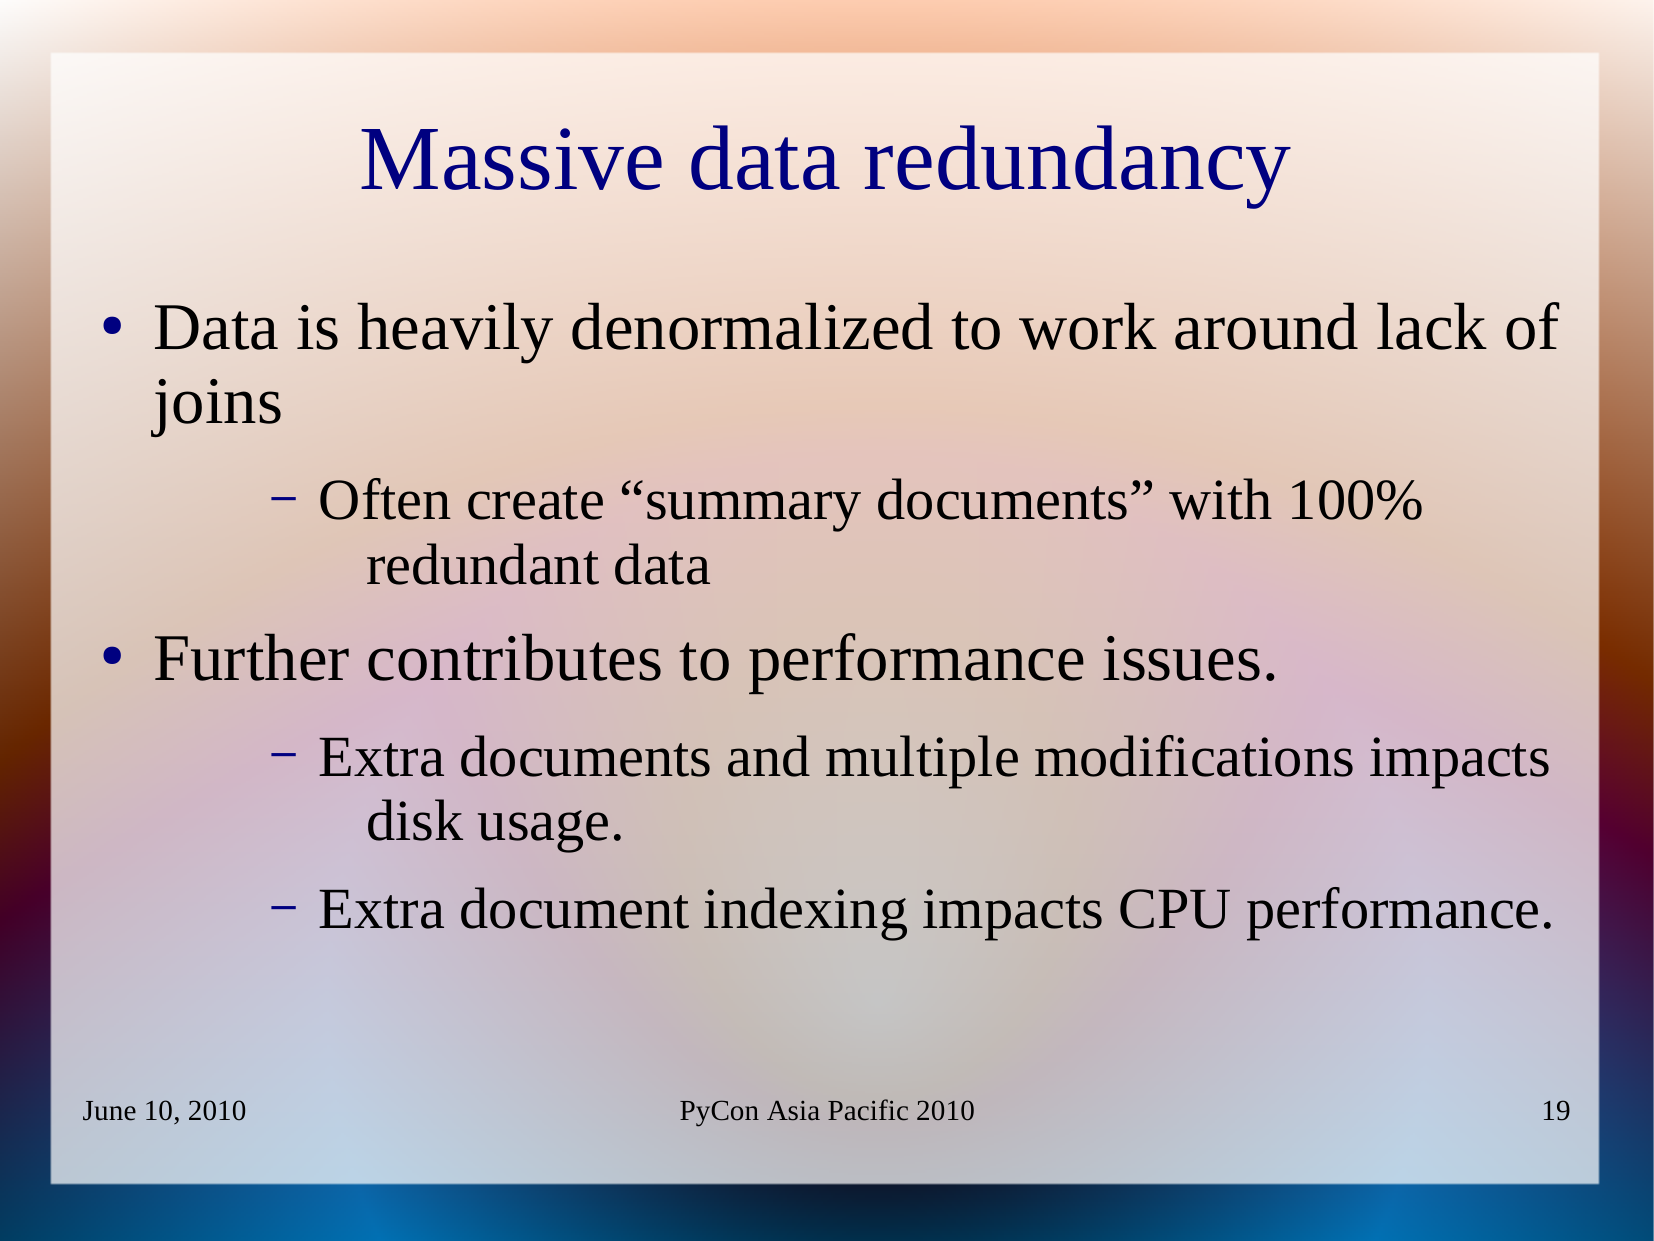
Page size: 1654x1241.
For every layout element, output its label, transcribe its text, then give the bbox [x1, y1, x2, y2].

list Data is heavily denormalized to work around lack of joins Often create “summary documents” with 100% redundant data Further contributes to performance issues. Extra documents and multiple modifications impacts disk usage. Extra document indexing impacts CPU performance. [82, 290, 1571, 1019]
picture [0, 0, 1654, 1241]
title Massive data redundancy [82, 62, 1571, 256]
